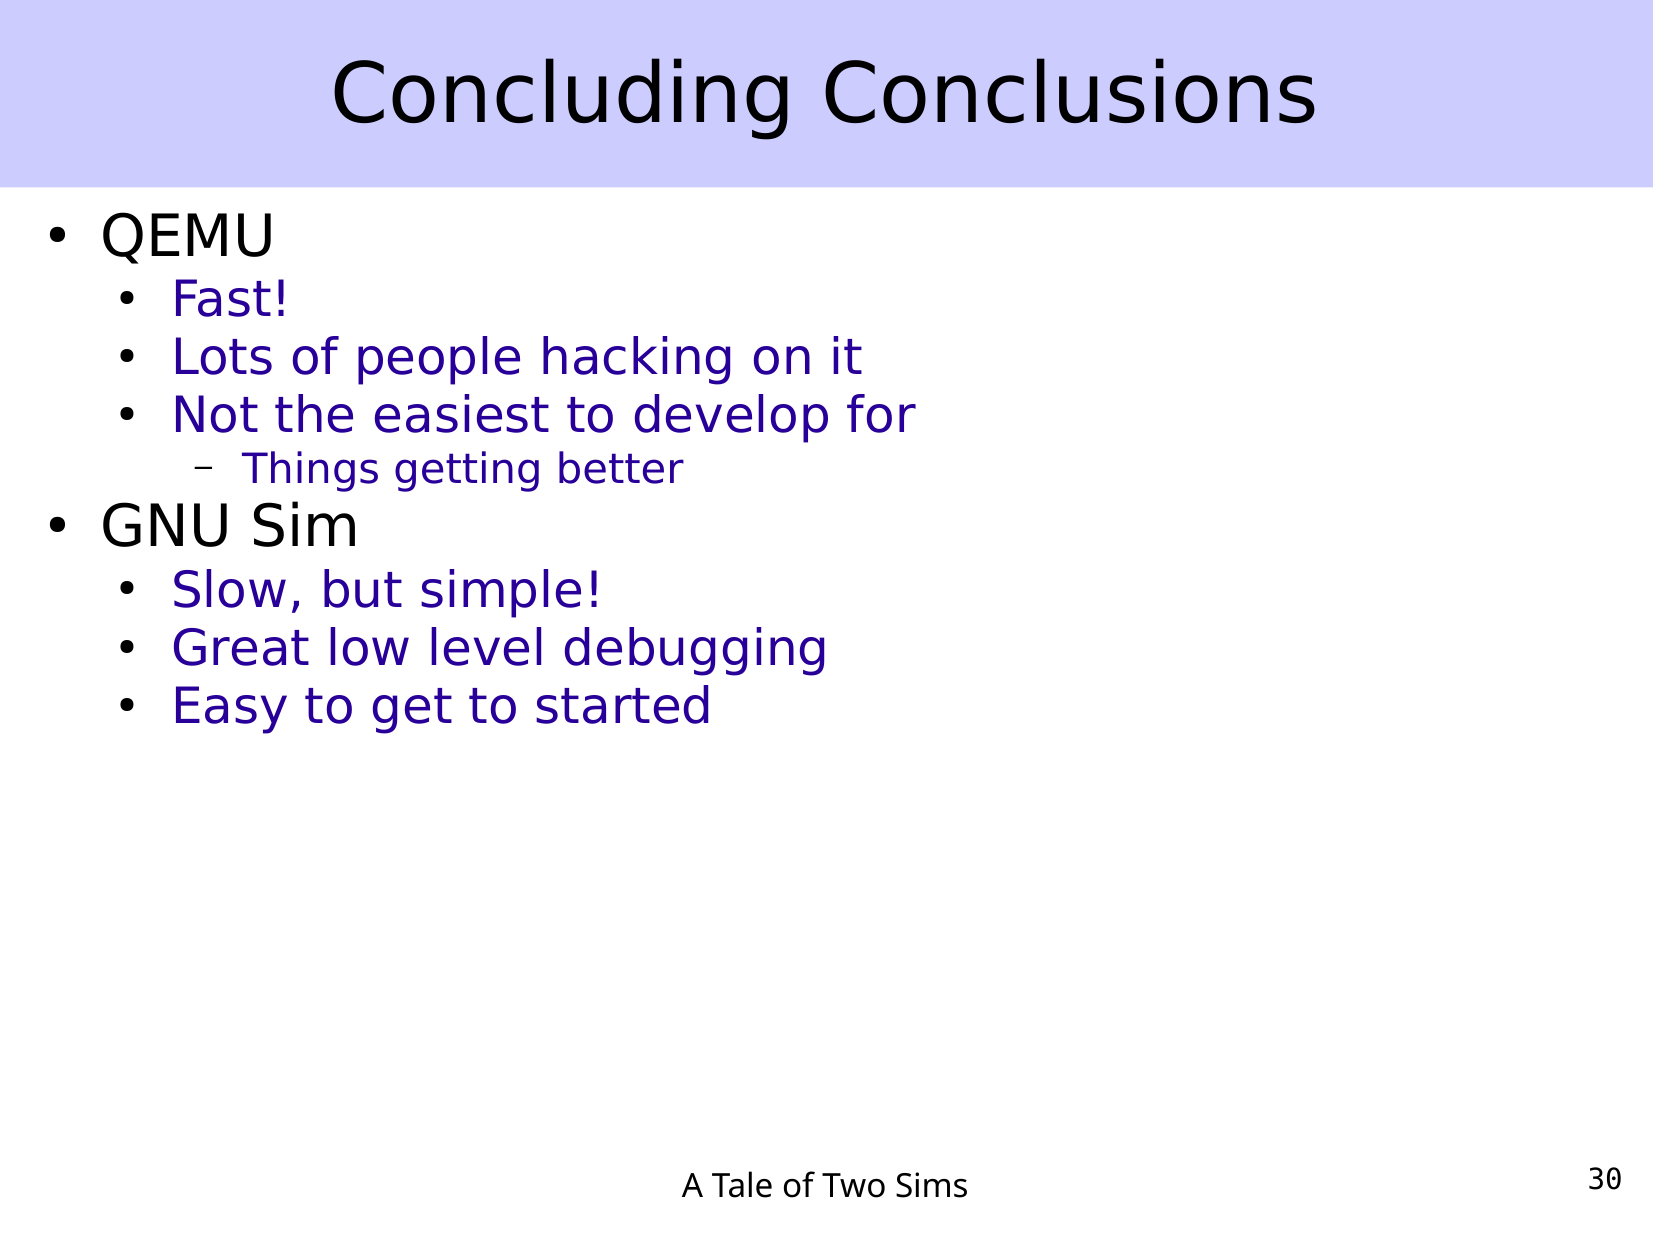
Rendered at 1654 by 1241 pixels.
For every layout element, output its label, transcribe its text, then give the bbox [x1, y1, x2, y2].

title Concluding Conclusions [0, 0, 1651, 188]
list QEMU Fast! Lots of people hacking on it Not the easiest to develop for Things getting better GNU Sim Slow, but simple! Great low level debugging Easy to get to started [29, 201, 1620, 1151]
